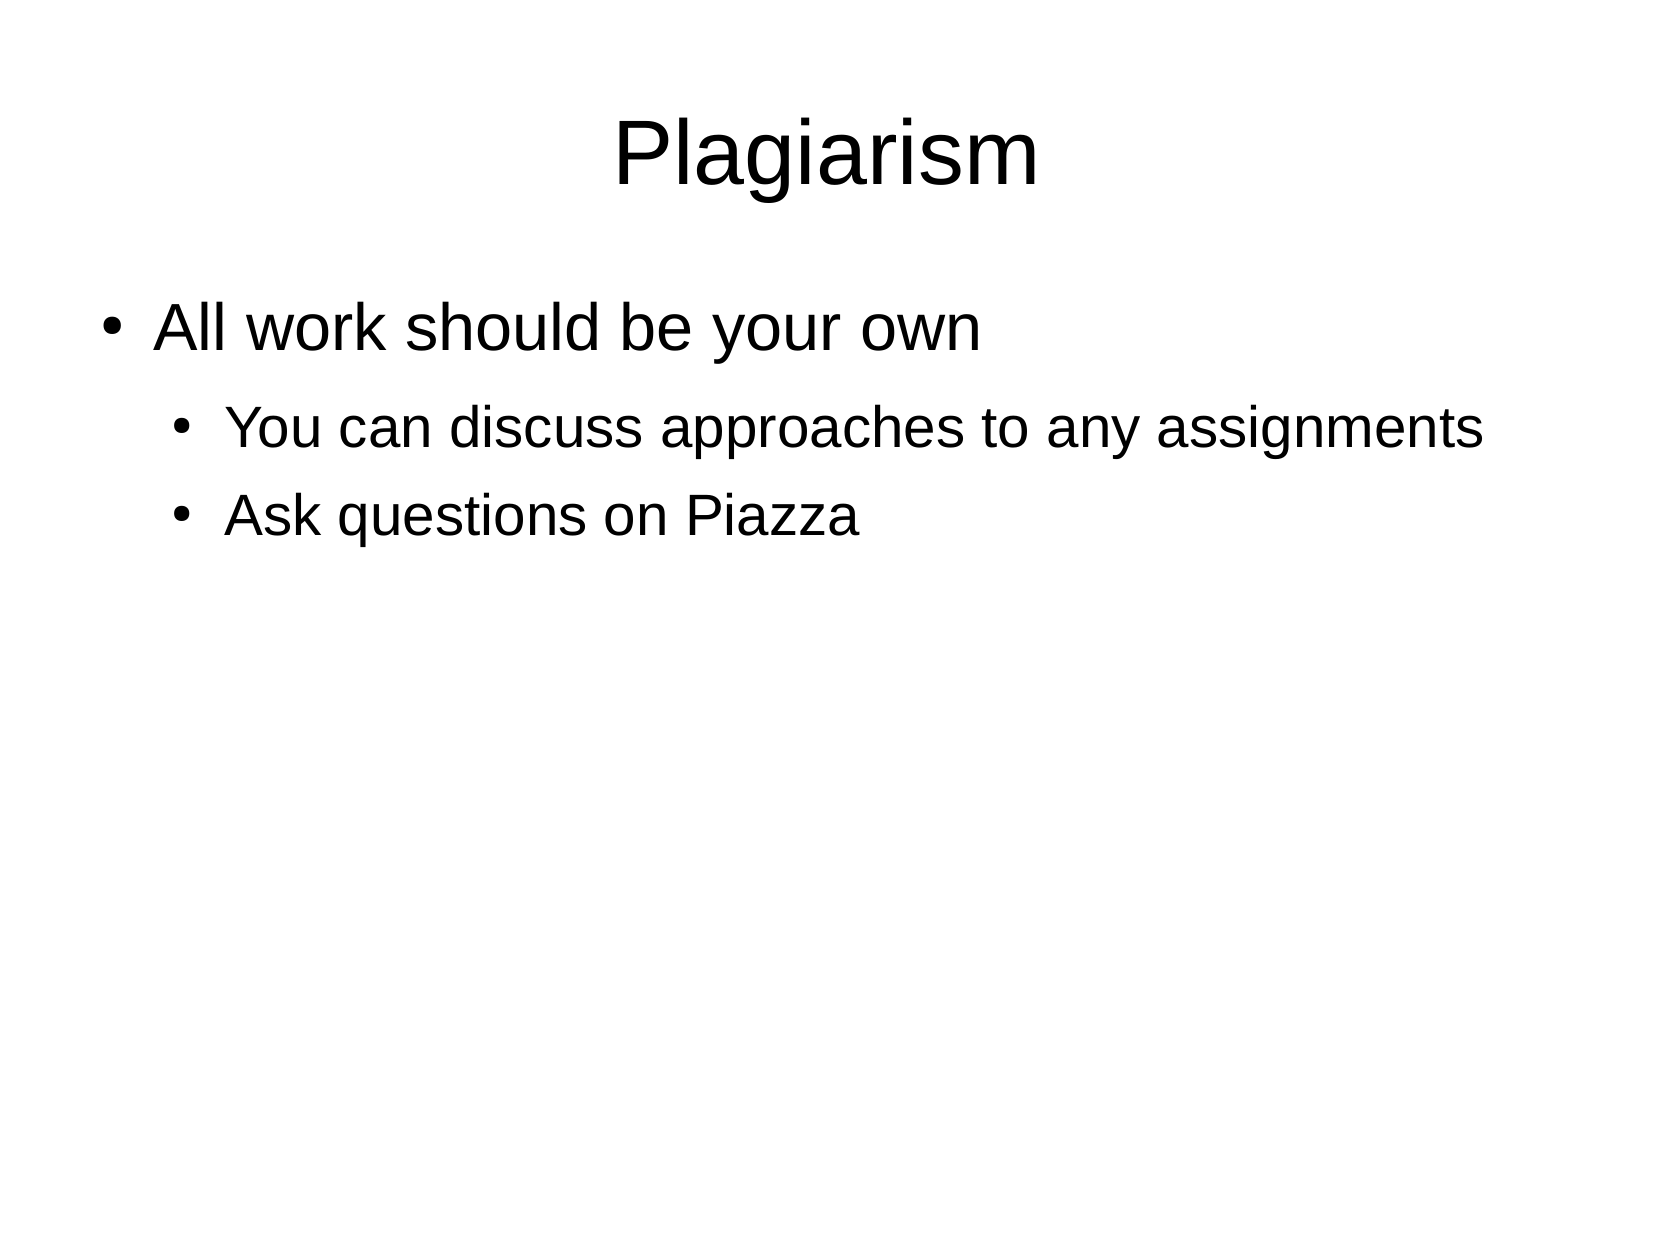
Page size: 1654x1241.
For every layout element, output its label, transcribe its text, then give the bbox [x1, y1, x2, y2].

title Plagiarism [82, 49, 1571, 257]
list All work should be your own You can discuss approaches to any assignments Ask questions on Piazza [82, 290, 1571, 1010]
